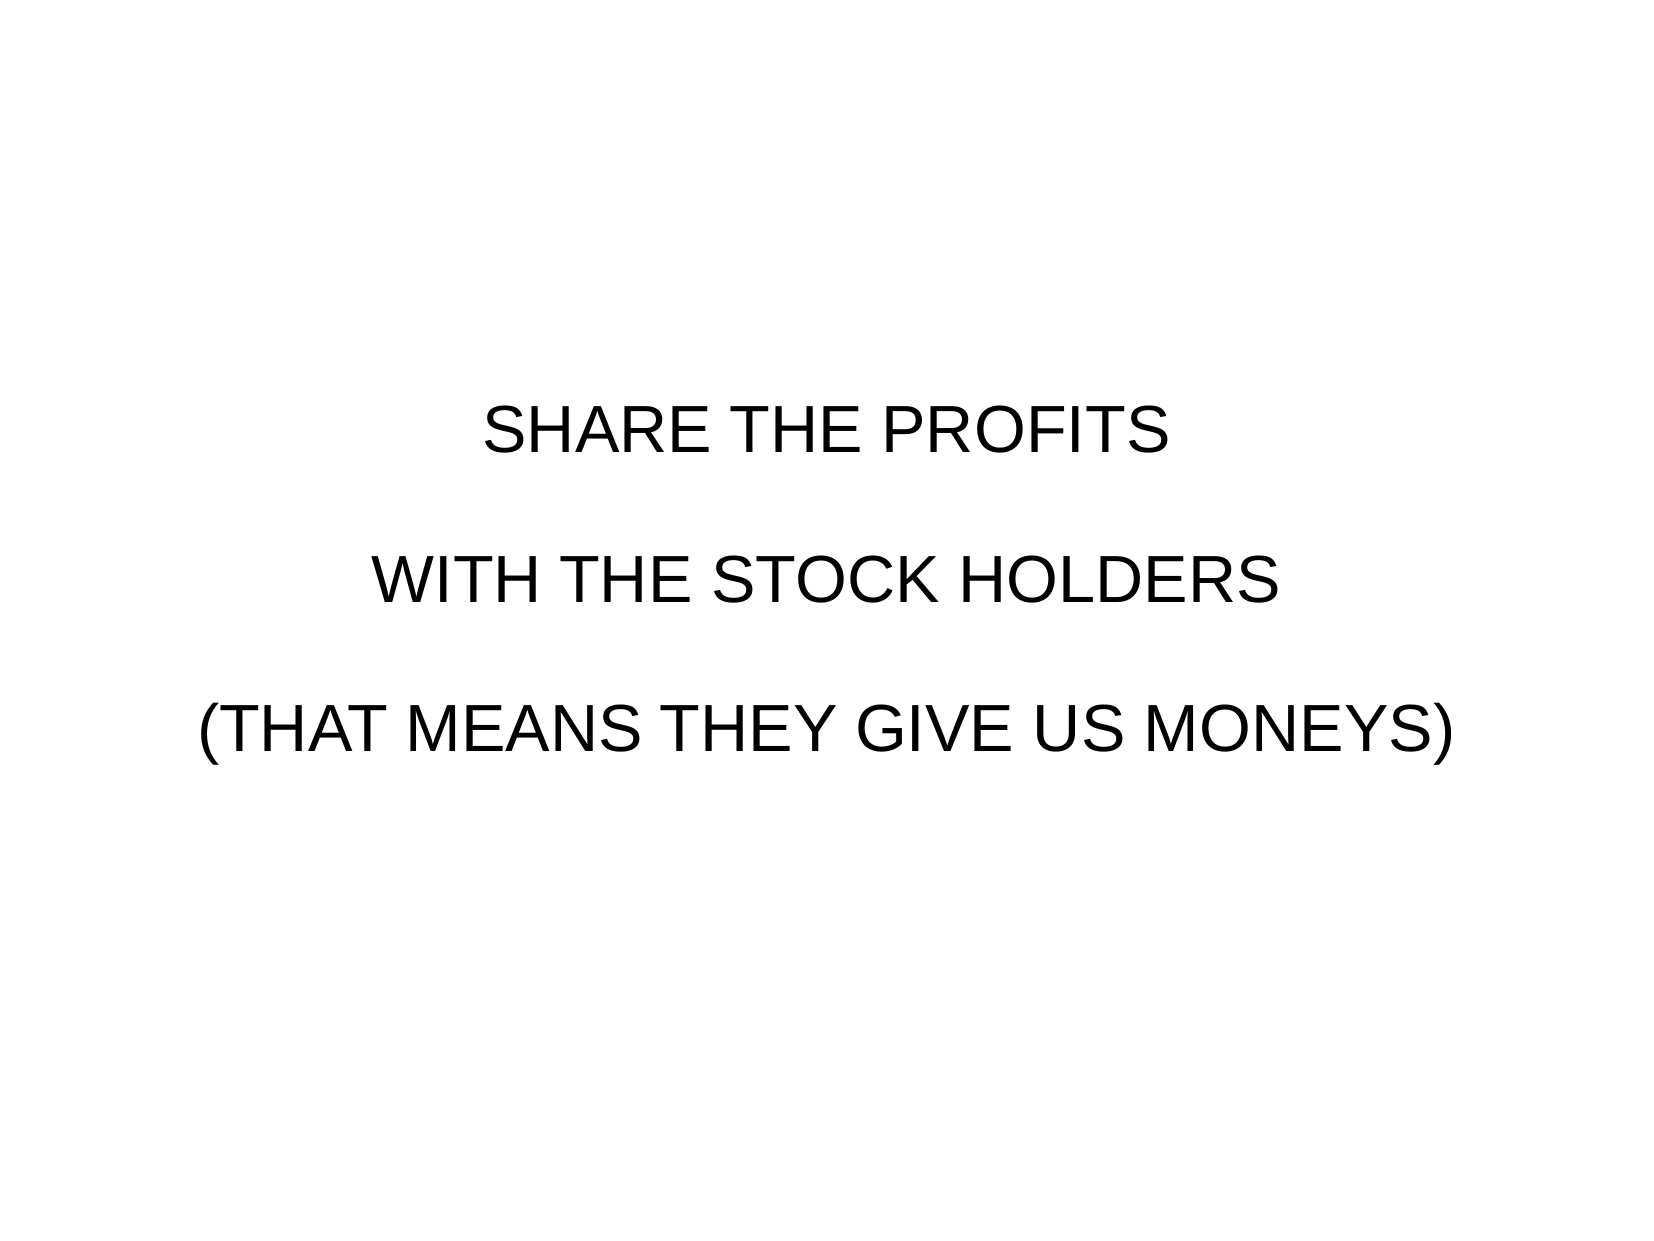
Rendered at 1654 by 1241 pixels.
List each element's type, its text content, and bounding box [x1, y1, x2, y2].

subtitle SHARE THE PROFITS WITH THE STOCK HOLDERS (THAT MEANS THEY GIVE US MONEYS) [82, 49, 1571, 1109]
